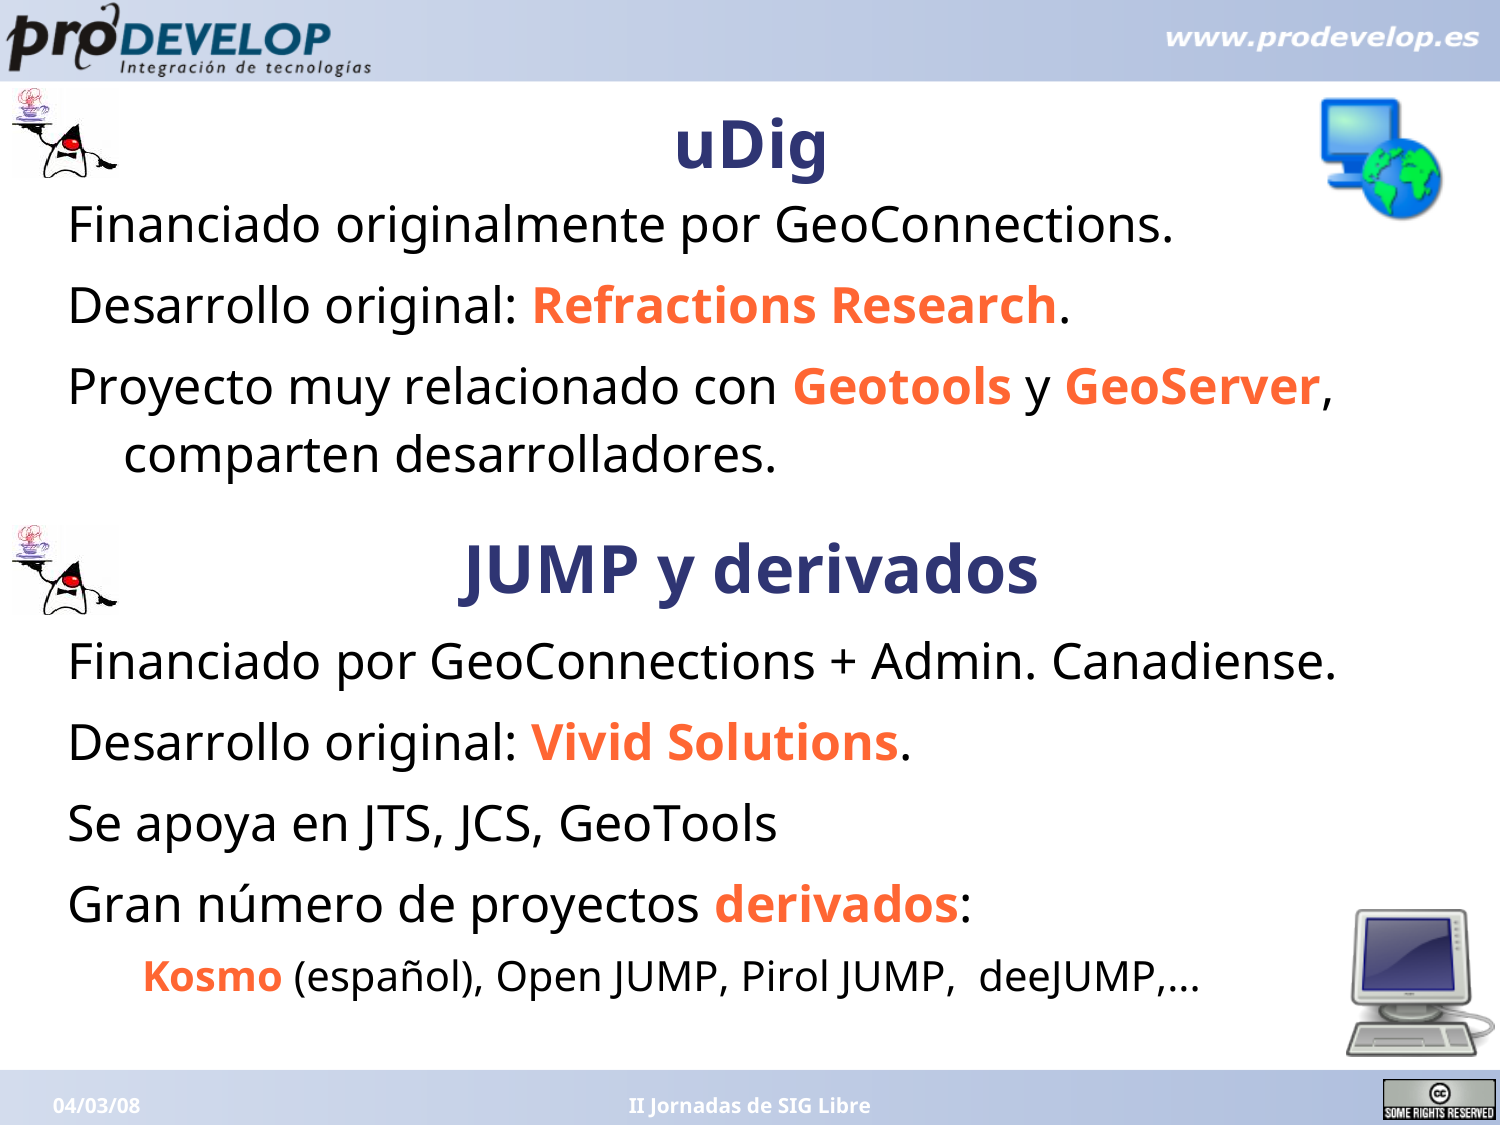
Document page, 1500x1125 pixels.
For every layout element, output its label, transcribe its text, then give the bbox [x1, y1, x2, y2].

list Financiado por GeoConnections + Admin. Canadiense. Desarrollo original: Vivid Solutions. Se apoya en JTS, JCS, GeoTools Gran número de proyectos derivados: Kosmo (español), Open JUMP, Pirol JUMP, deeJUMP,... [67, 626, 1447, 1087]
title JUMP y derivados [76, 481, 1427, 626]
list Financiado originalmente por GeoConnections. Desarrollo original: Refractions Research. Proyecto muy relacionado con Geotools y GeoServer, comparten desarrolladores. [67, 189, 1418, 514]
picture [0, 0, 1500, 1125]
title uDig [76, 55, 1427, 189]
